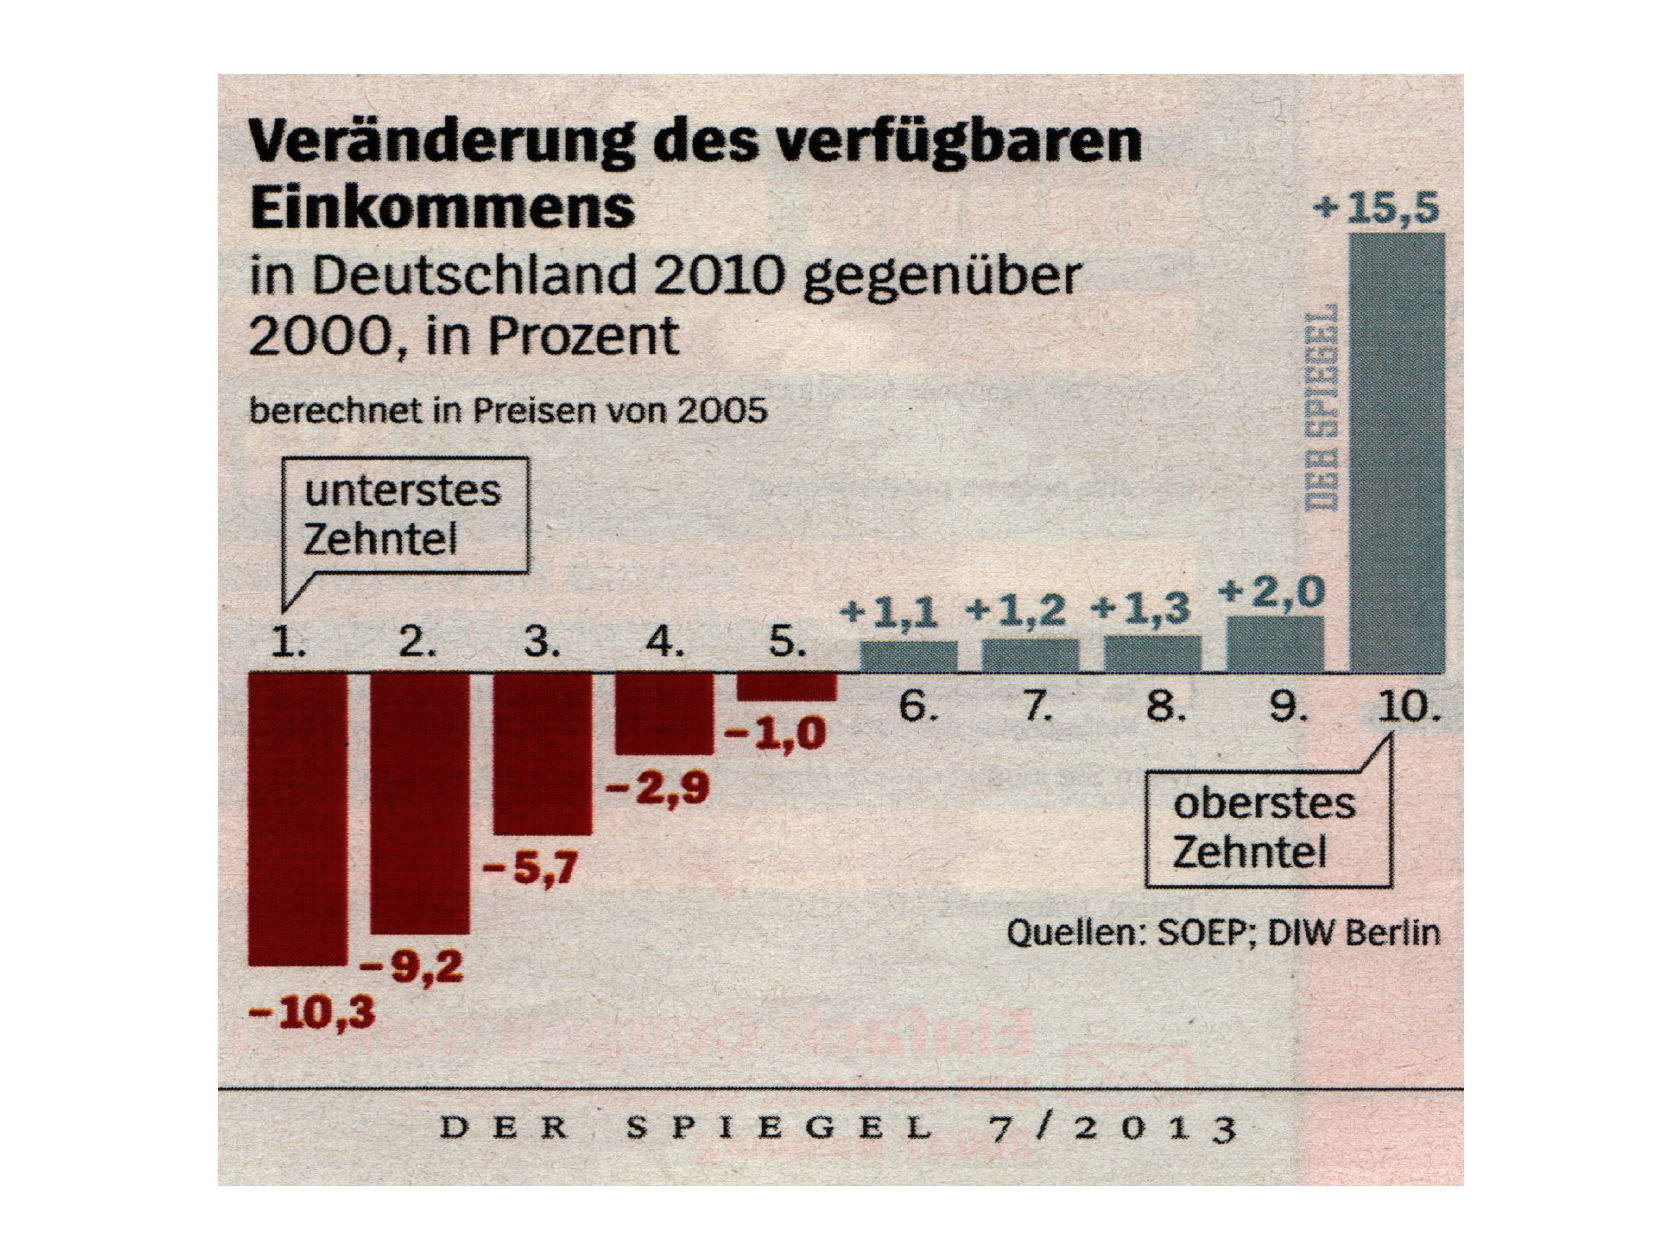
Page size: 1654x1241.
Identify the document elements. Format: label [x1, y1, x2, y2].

picture [218, 74, 1464, 1186]
